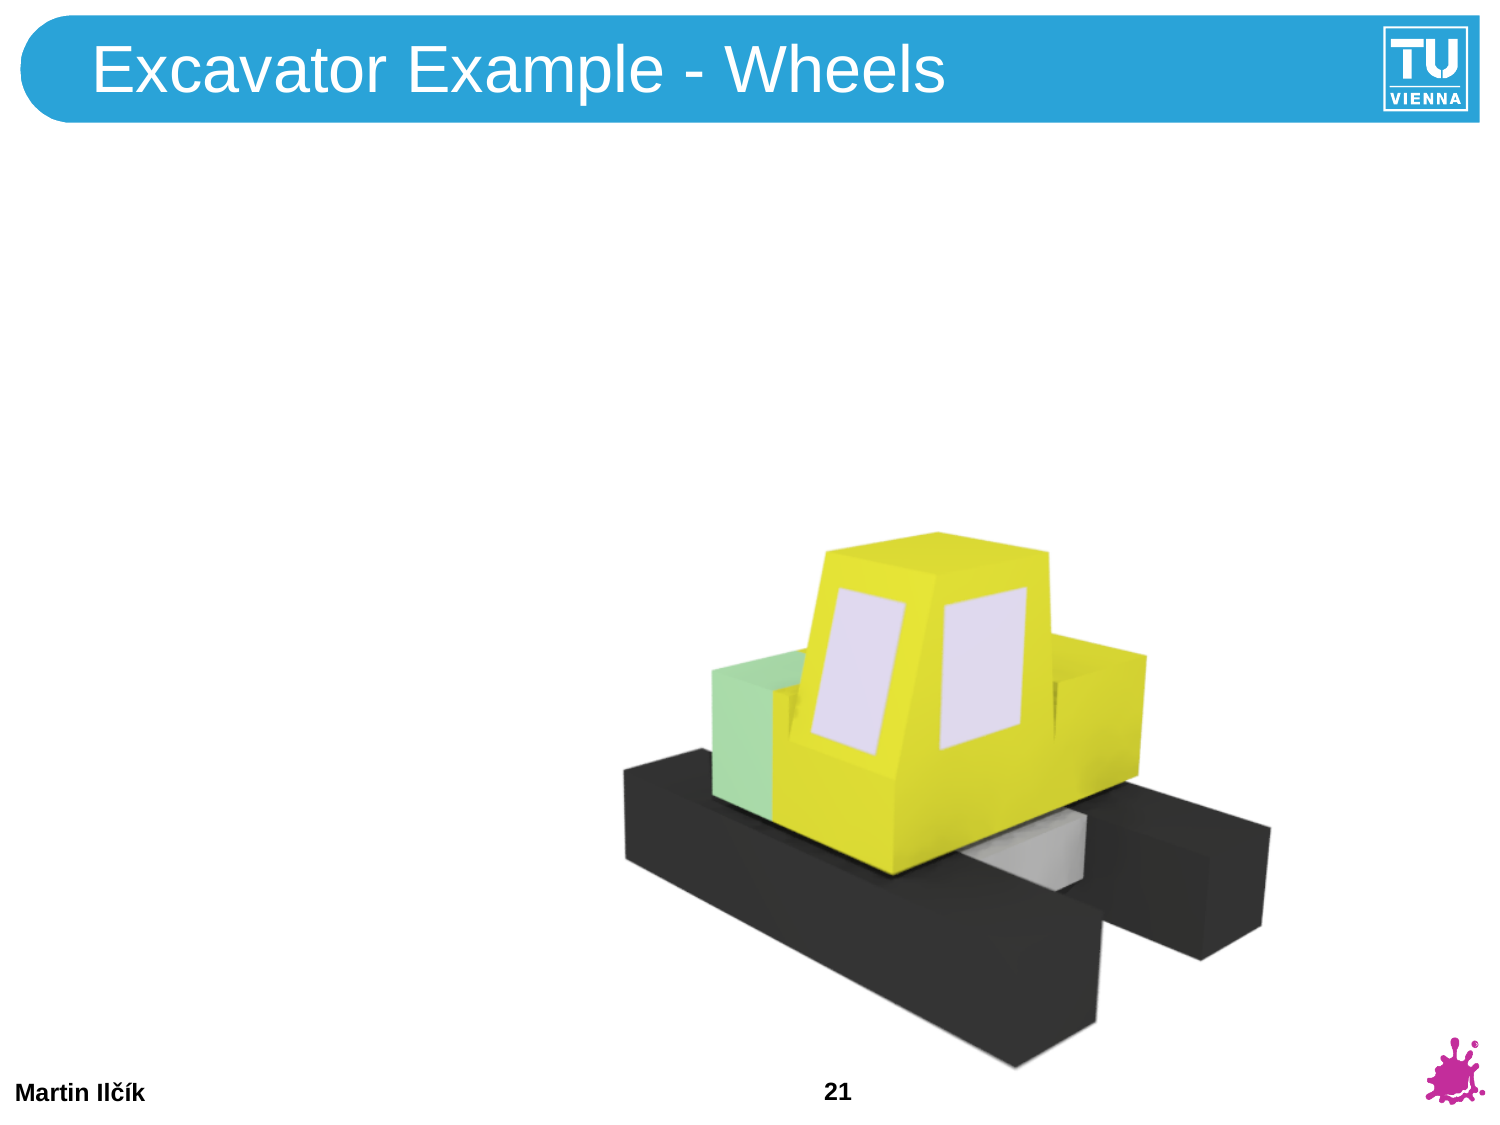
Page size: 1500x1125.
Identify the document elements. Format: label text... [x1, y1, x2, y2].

title Excavator Example - Wheels [76, 7, 1350, 132]
text_box Martin Ilčík [0, 1068, 617, 1117]
picture [116, 131, 1376, 1077]
text_box 42 [749, 1077, 927, 1117]
